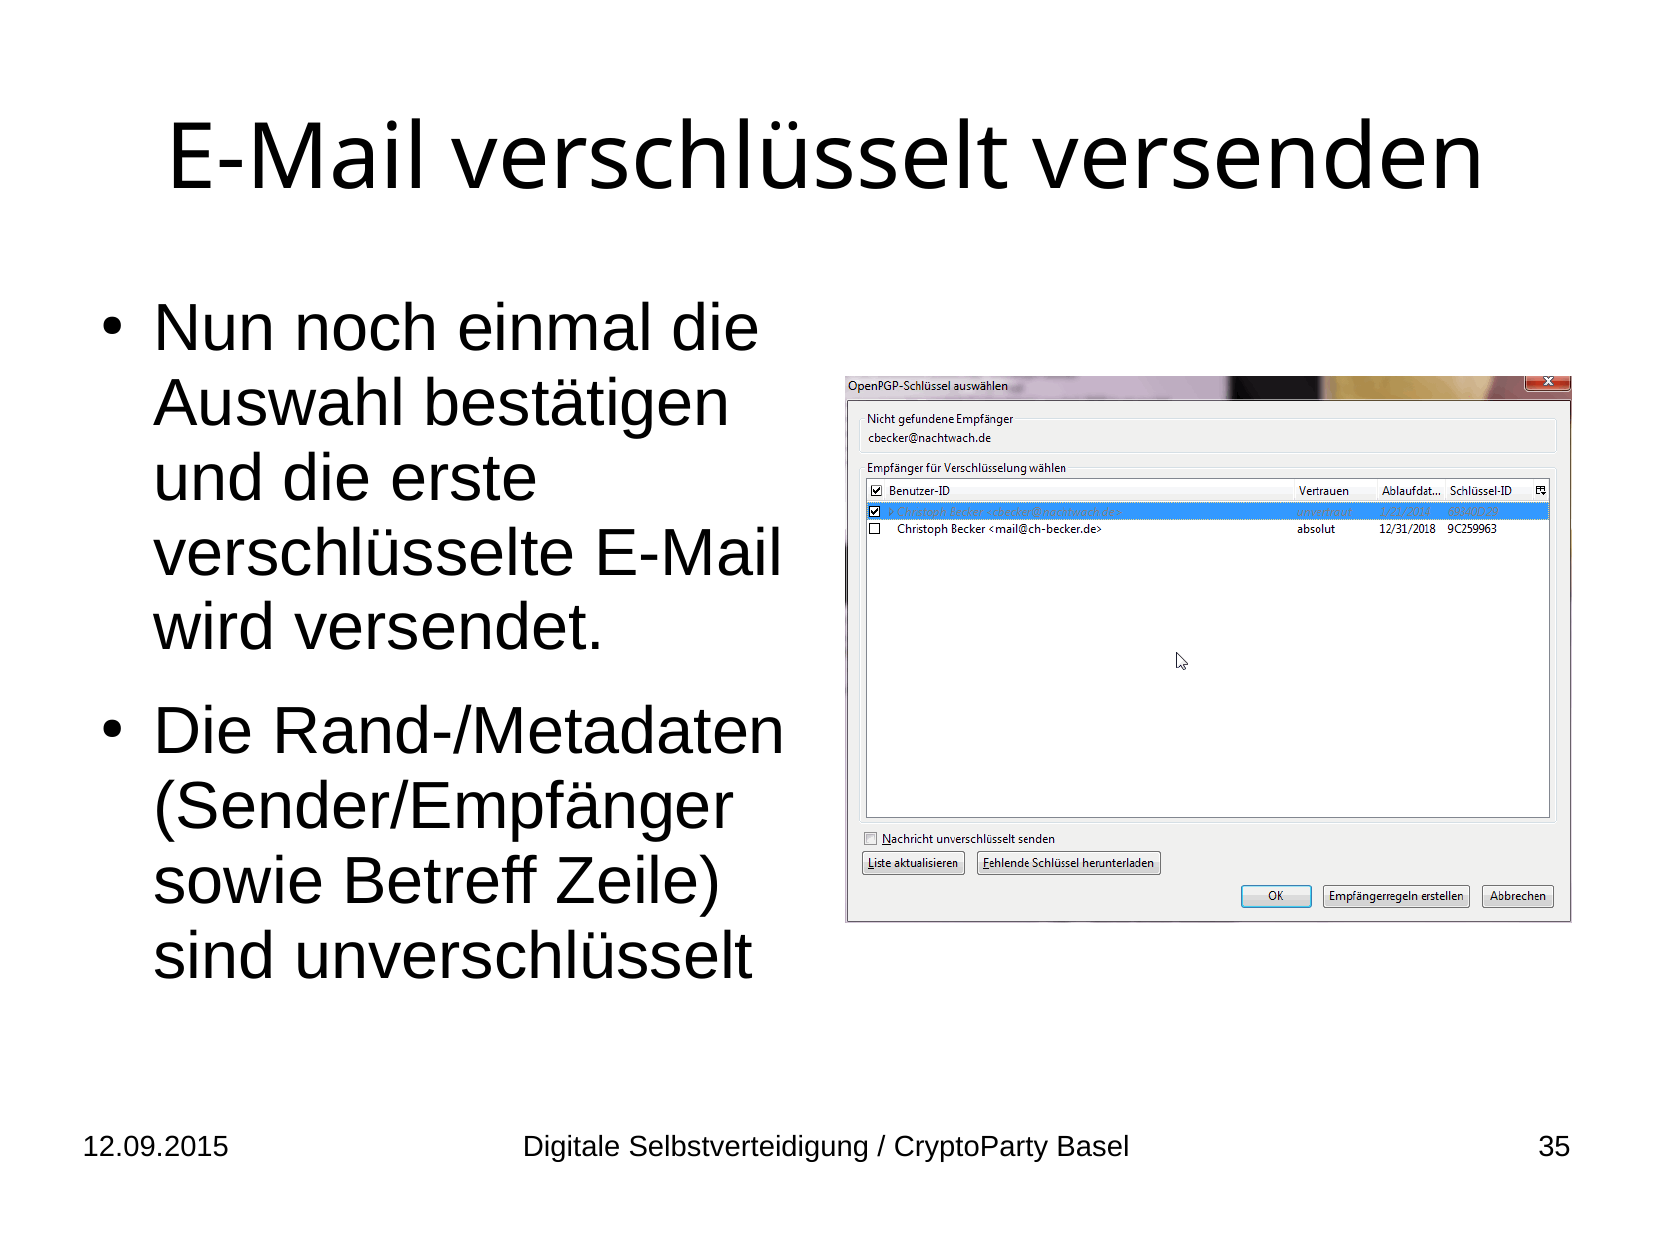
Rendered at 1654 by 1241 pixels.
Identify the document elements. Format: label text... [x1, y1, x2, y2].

title E-Mail verschlüsselt versenden [82, 49, 1571, 257]
list Nun noch einmal die Auswahl bestätigen und die erste verschlüsselte E-Mail wird versendet. Die Rand-/Metadaten (Sender/Empfänger sowie Betreff Zeile) sind unverschlüsselt [82, 290, 809, 1010]
picture [845, 376, 1572, 923]
